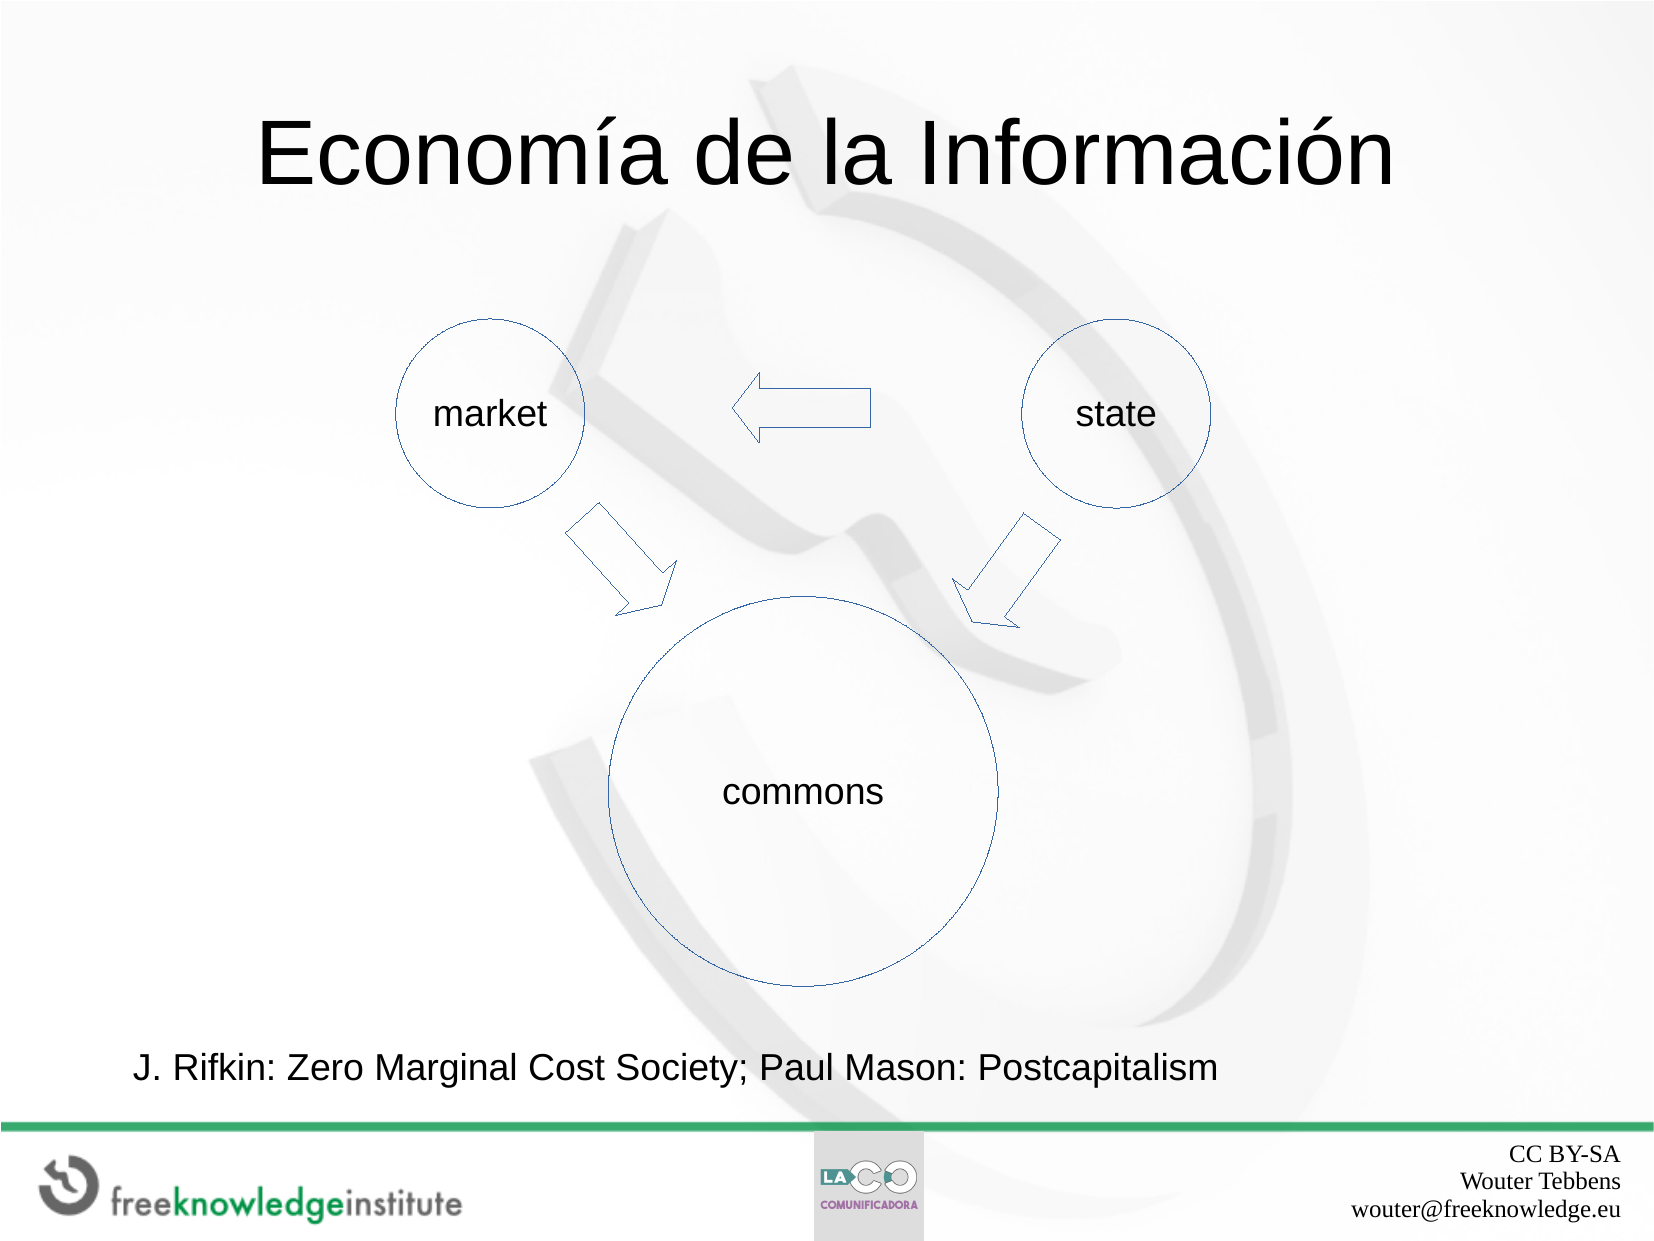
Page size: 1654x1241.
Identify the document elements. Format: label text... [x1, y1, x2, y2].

title Economía de la Información [82, 49, 1571, 257]
text_box commons [608, 596, 999, 987]
picture [1, 1, 1654, 1241]
text_box state [1021, 319, 1211, 509]
text_box market [395, 318, 585, 508]
text_box J. Rifkin: Zero Marginal Cost Society; Paul Mason: Postcapitalism [118, 1039, 1235, 1097]
